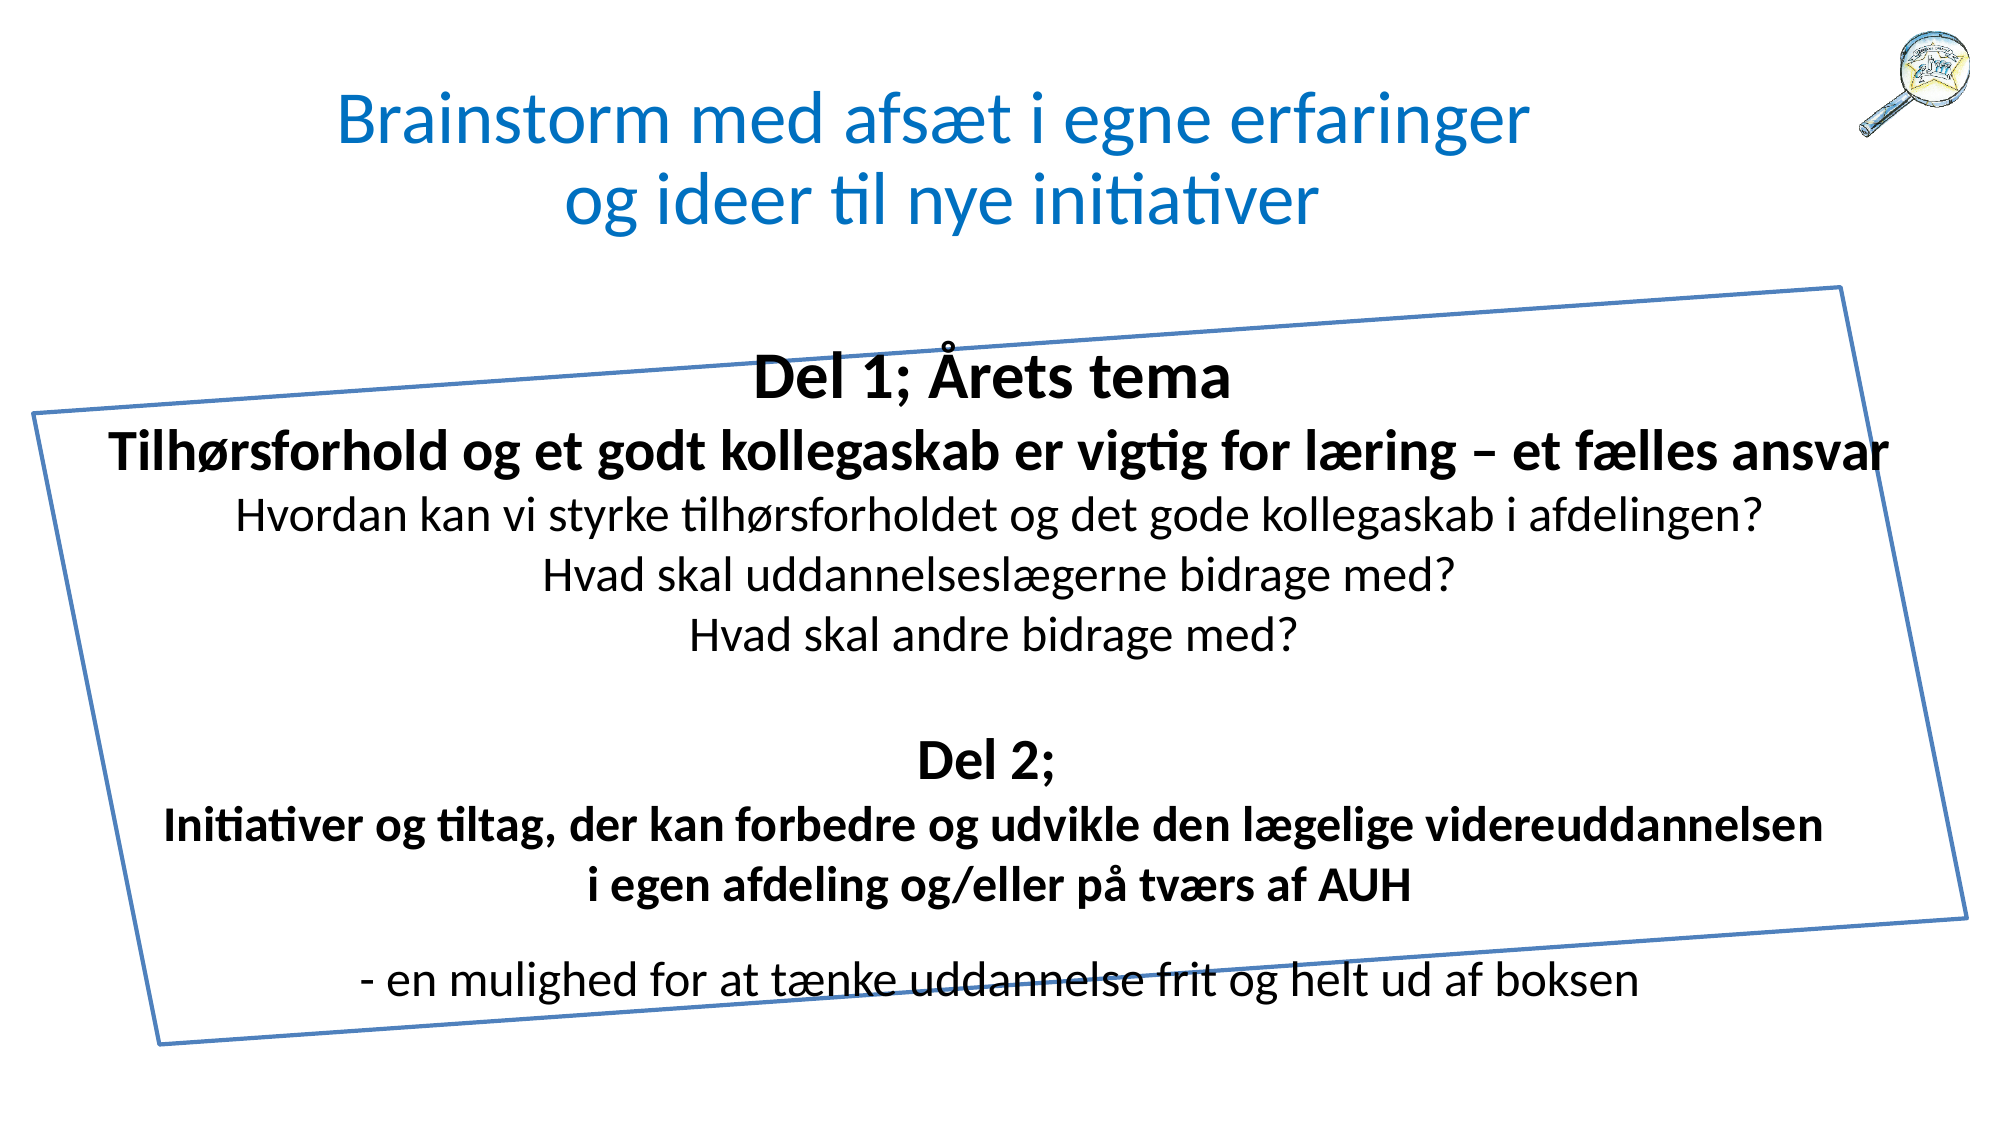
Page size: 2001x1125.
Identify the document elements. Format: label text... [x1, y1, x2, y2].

text_box Del 1; Årets tema Tilhørsforhold og et godt kollegaskab er vigtig for læring – et fælles ansvar Hvordan kan vi styrke tilhørsforholdet og det gode kollegaskab i afdelingen? Hvad skal uddannelseslægerne bidrage med? Hvad skal andre bidrage med? Del 2; Initiativer og tiltag, der kan forbedre og udvikle den lægelige videreuddannelsen i egen afdeling og/eller på tværs af AUH - en mulighed for at tænke uddannelse frit og helt ud af boksen [33, 287, 1967, 1045]
picture [1850, 22, 1976, 139]
title Brainstorm med afsæt i egne erfaringer og ideer til nye initiativer [80, 51, 1806, 269]
